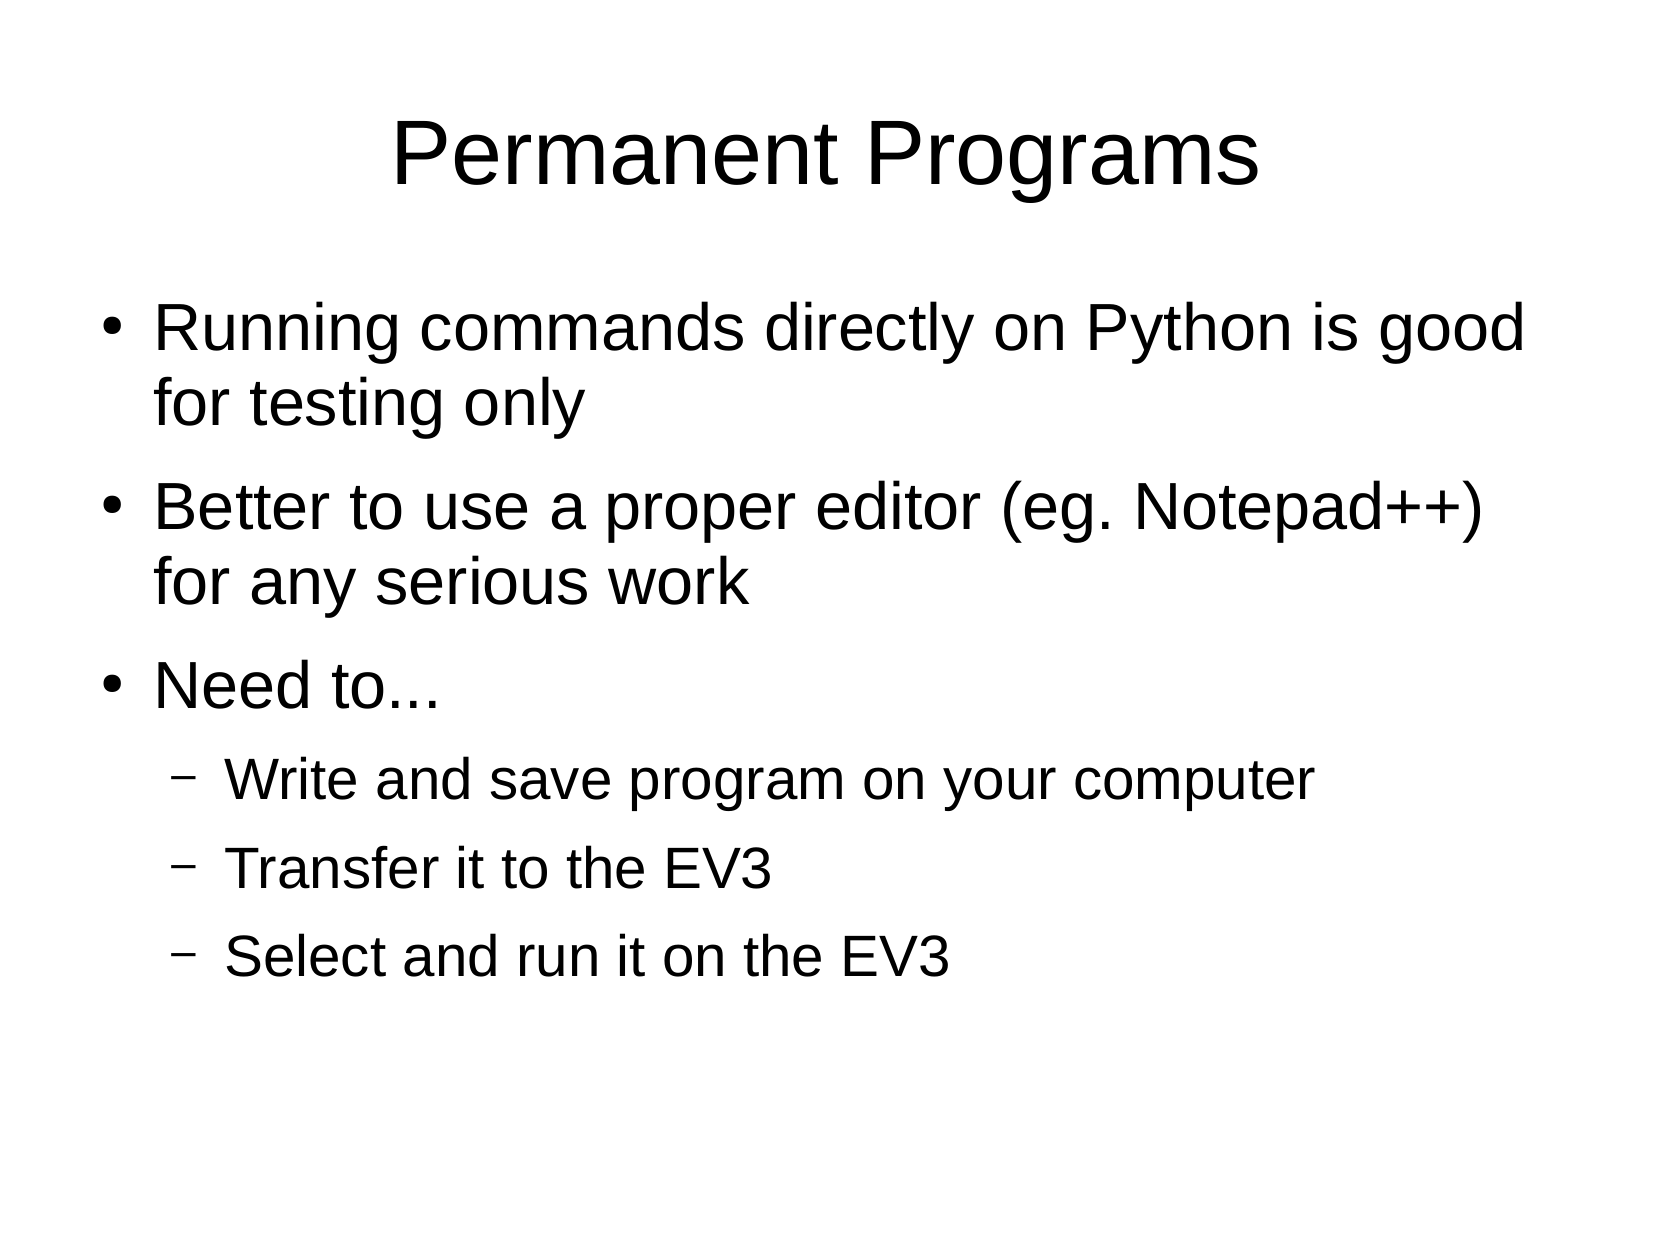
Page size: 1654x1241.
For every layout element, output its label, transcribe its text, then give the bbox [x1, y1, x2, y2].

list Running commands directly on Python is good for testing only Better to use a proper editor (eg. Notepad++) for any serious work Need to... Write and save program on your computer Transfer it to the EV3 Select and run it on the EV3 [82, 290, 1571, 1010]
title Permanent Programs [82, 49, 1571, 257]
